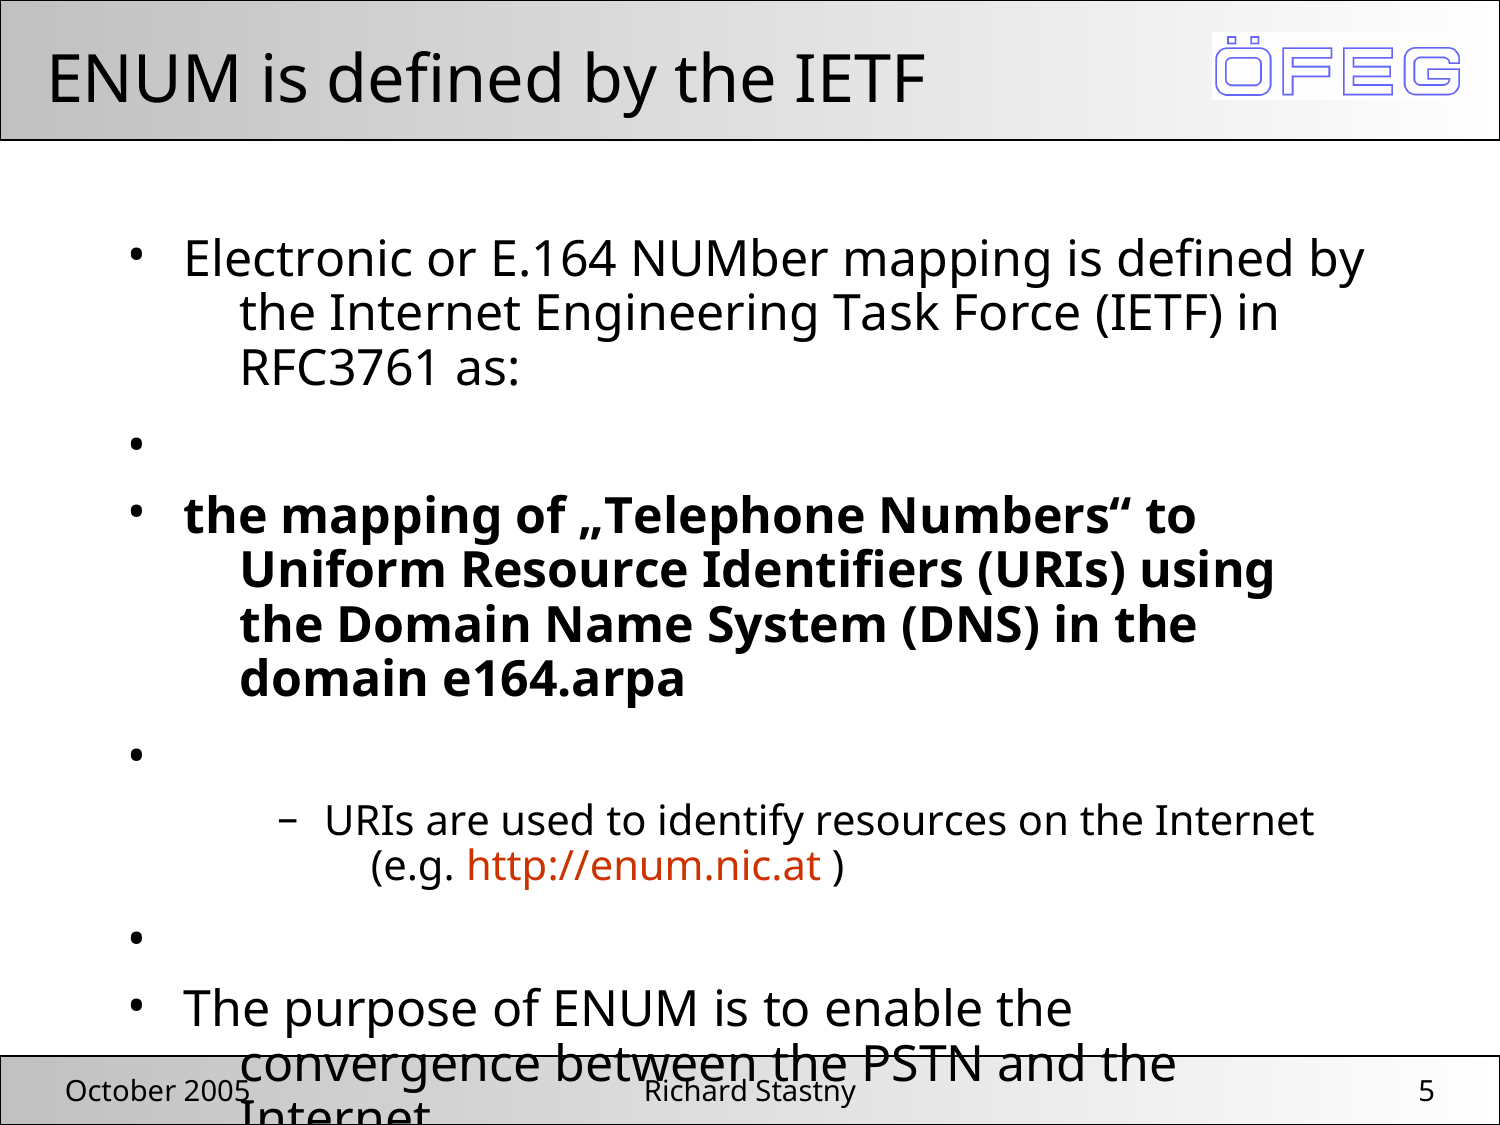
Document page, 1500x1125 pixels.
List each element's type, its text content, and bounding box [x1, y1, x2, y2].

list Electronic or E.164 NUMber mapping is defined by the Internet Engineering Task Force (IETF) in RFC3761 as: the mapping of „Telephone Numbers“ to Uniform Resource Identifiers (URIs) using the Domain Name System (DNS) in the domain e164.arpa URIs are used to identify resources on the Internet (e.g. http://enum.nic.at ) The purpose of ENUM is to enable the convergence between the PSTN and the Internet [112, 224, 1388, 1023]
picture [1212, 32, 1463, 100]
text_box ENUM is defined by the IETF [31, 39, 1157, 115]
